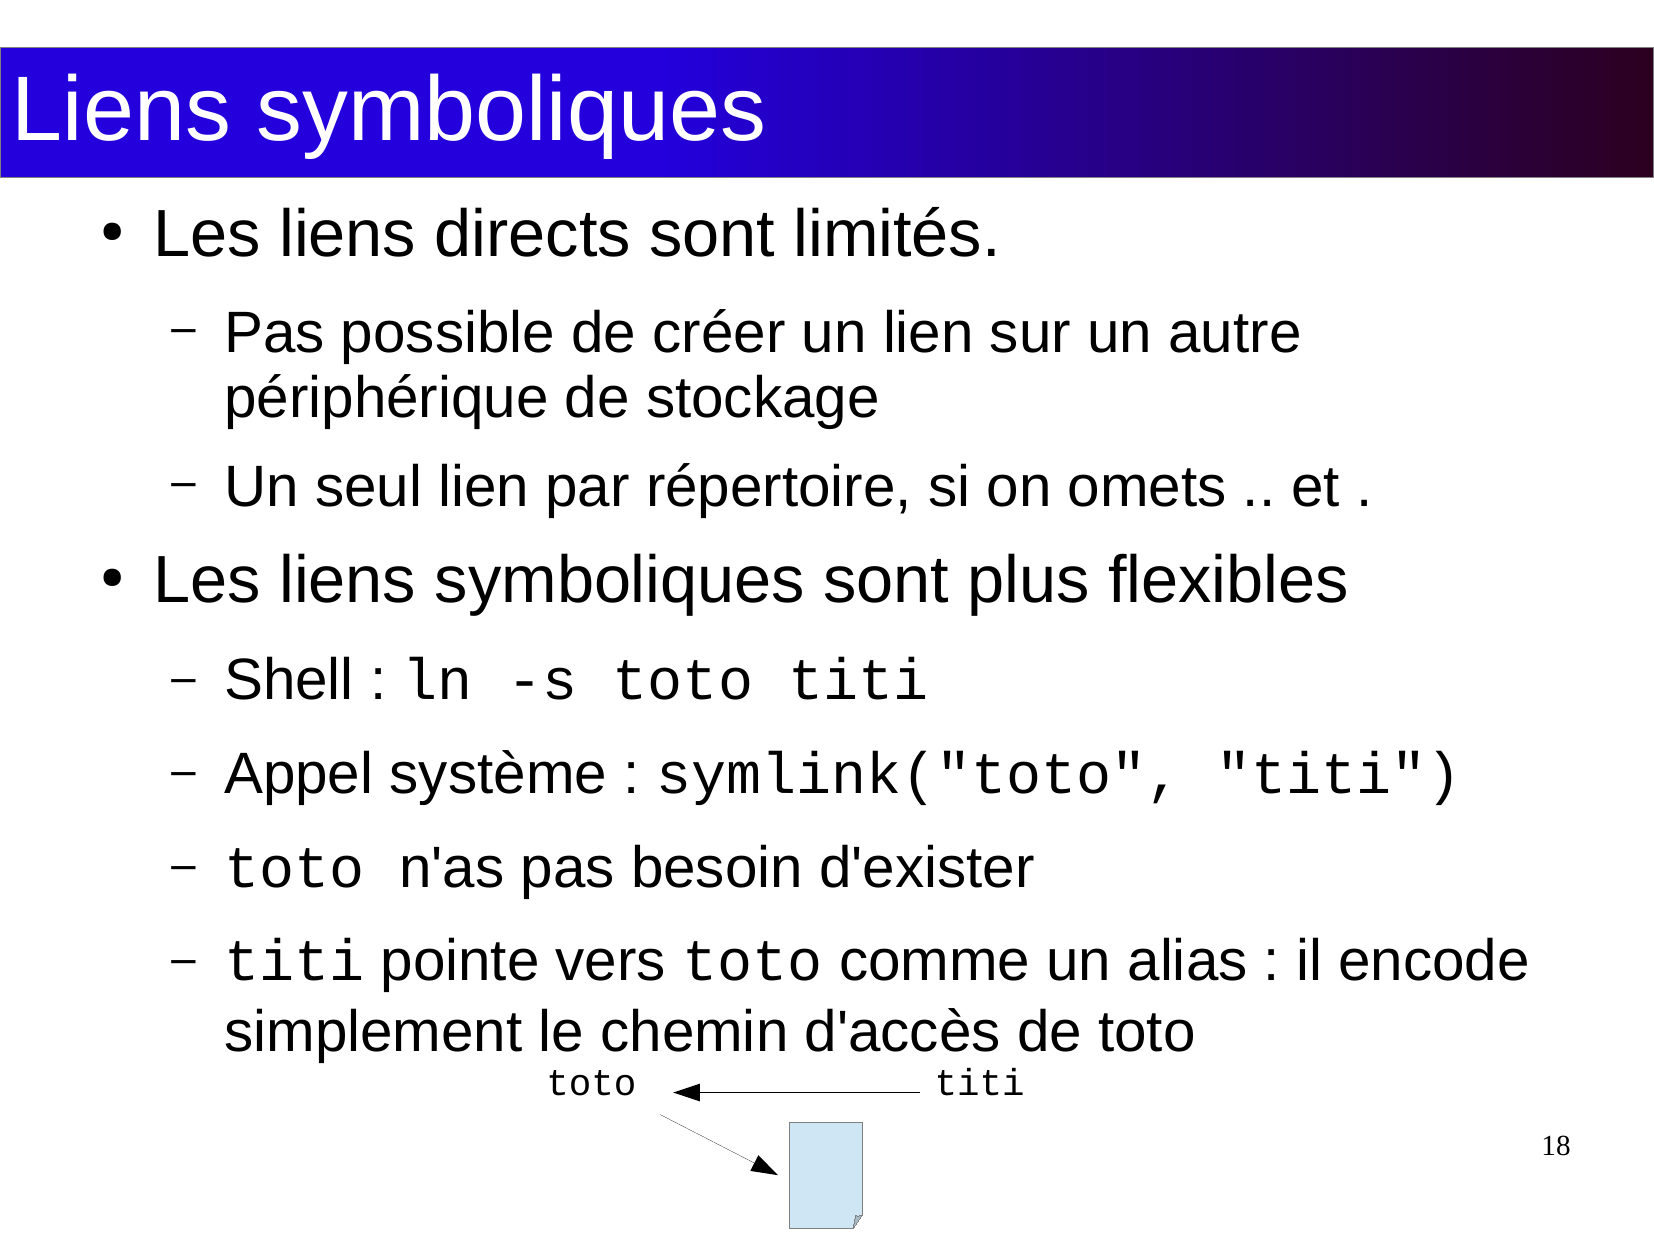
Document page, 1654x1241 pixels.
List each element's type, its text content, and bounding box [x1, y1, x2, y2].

text_box toto [531, 1057, 652, 1115]
text_box titi [919, 1057, 1040, 1115]
list Les liens directs sont limités. Pas possible de créer un lien sur un autre périphérique de stockage Un seul lien par répertoire, si on omets .. et . Les liens symboliques sont plus flexibles Shell : ln -s toto titi Appel système : symlink("toto", "titi") toto n'as pas besoin d'exister titi pointe vers toto comme un alias : il encode simplement le chemin d'accès de toto [82, 195, 1538, 1229]
title Liens symboliques [11, 5, 1642, 213]
text_box [789, 1122, 863, 1229]
